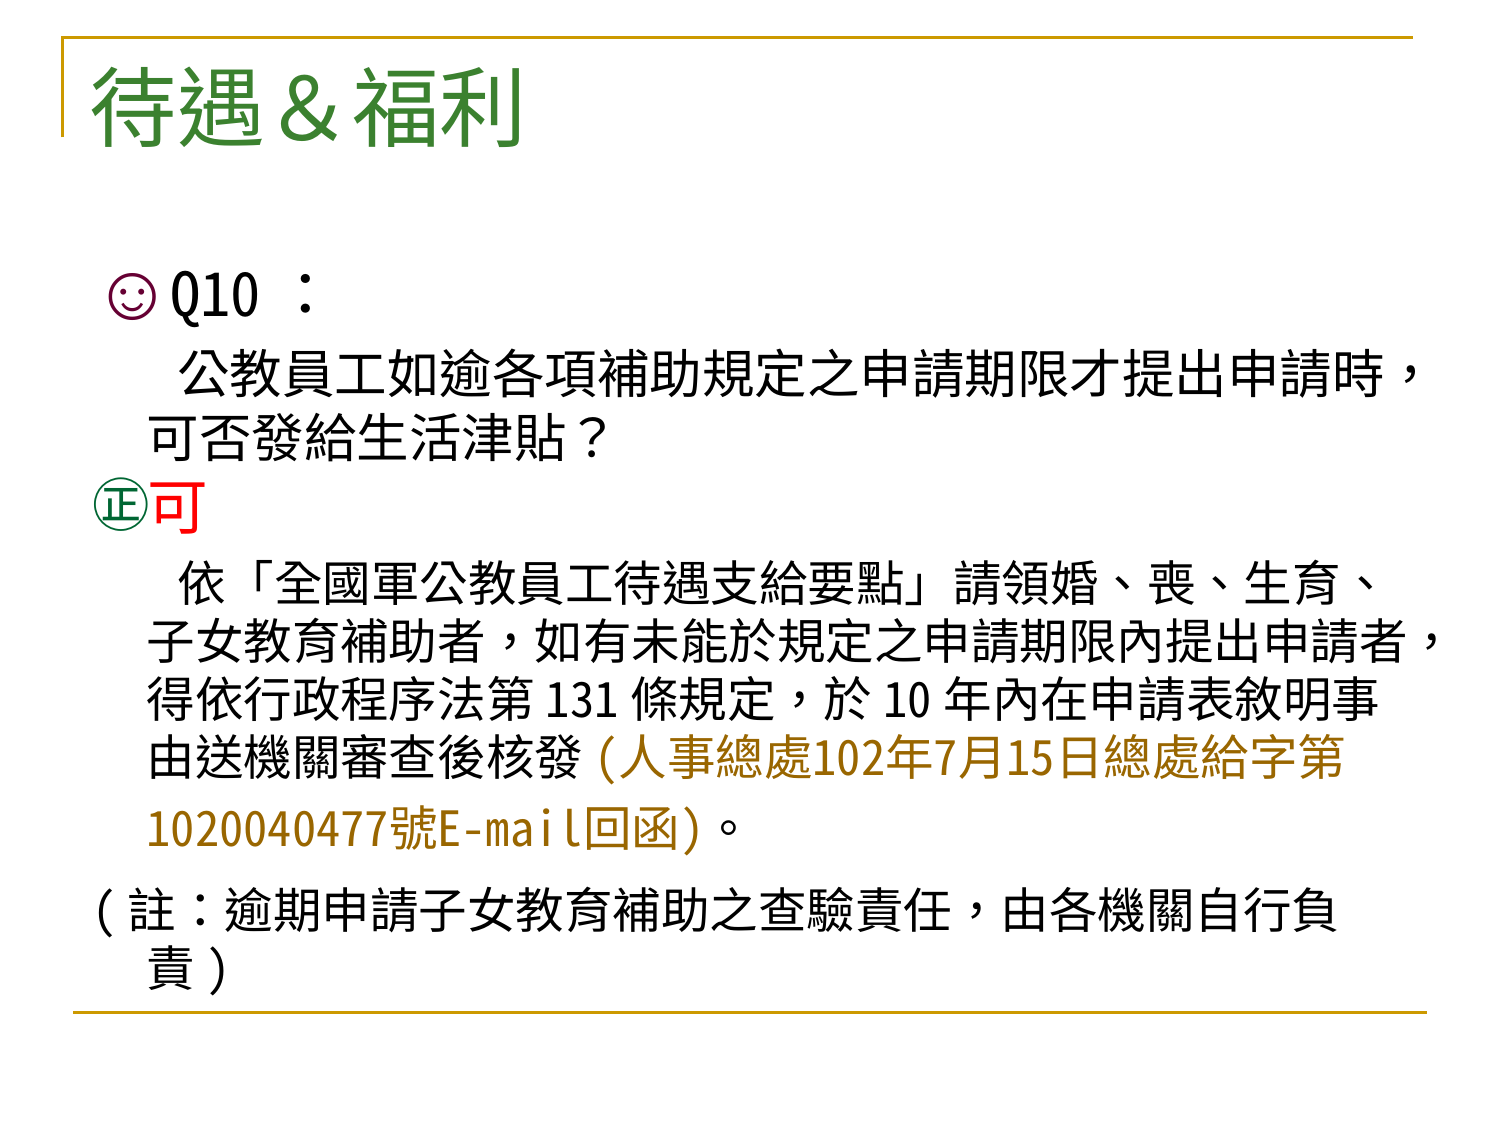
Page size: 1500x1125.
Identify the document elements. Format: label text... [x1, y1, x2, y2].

list Q10： 公教員工如逾各項補助規定之申請期限才提出申請時，可否發給生活津貼？ 可 依「全國軍公教員工待遇支給要點」請領婚、喪、生育、子女教育補助者，如有未能於規定之申請期限內提出申請者，得依行政程序法第131條規定，於10年內在申請表敘明事由送機關審查後核發(人事總處102年7月15日總處給字第1020040477號E-mail回函)。 (註：逾期申請子女教育補助之查驗責任，由各機關自行負責) [77, 262, 1428, 1005]
title 待遇＆福利 [75, 45, 1426, 233]
